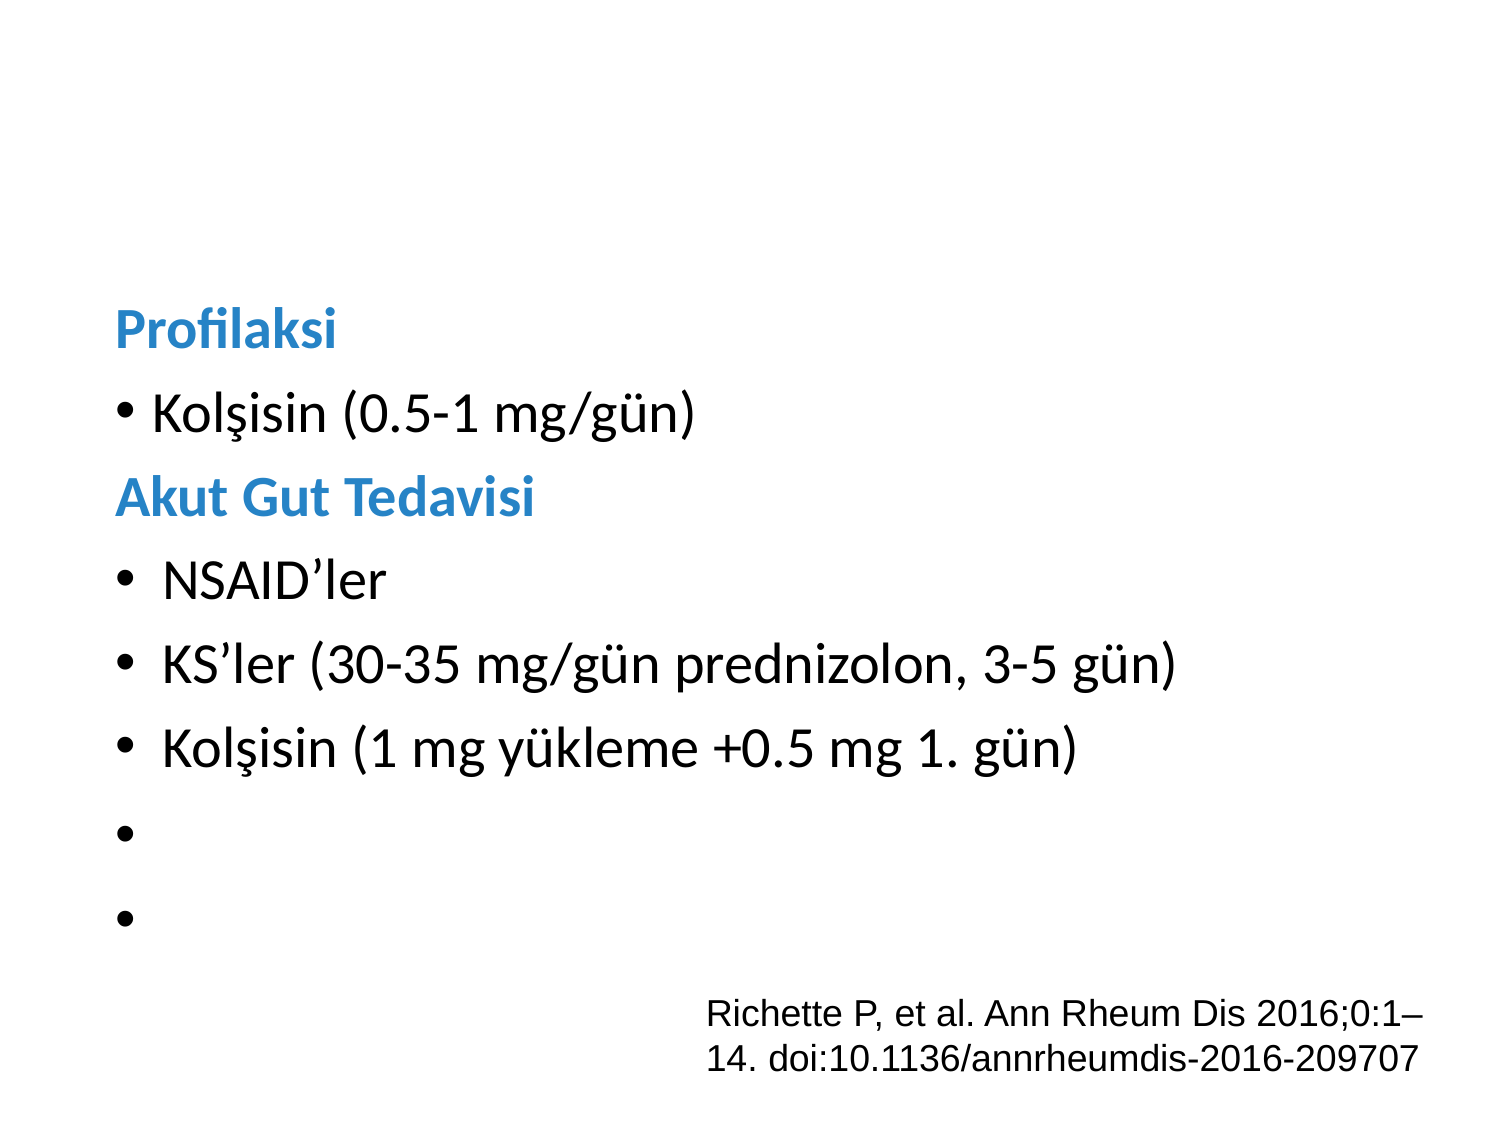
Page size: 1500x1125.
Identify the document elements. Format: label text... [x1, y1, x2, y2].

list Profilaksi Kolşisin (0.5-1 mg/gün) Akut Gut Tedavisi NSAID’ler KS’ler (30-35 mg/gün prednizolon, 3-5 gün) Kolşisin (1 mg yükleme +0.5 mg 1. gün) [100, 290, 1451, 1034]
text_box Richette P, et al. Ann Rheum Dis 2016;0:1–14. doi:10.1136/annrheumdis-2016-209707 [691, 982, 1482, 1087]
